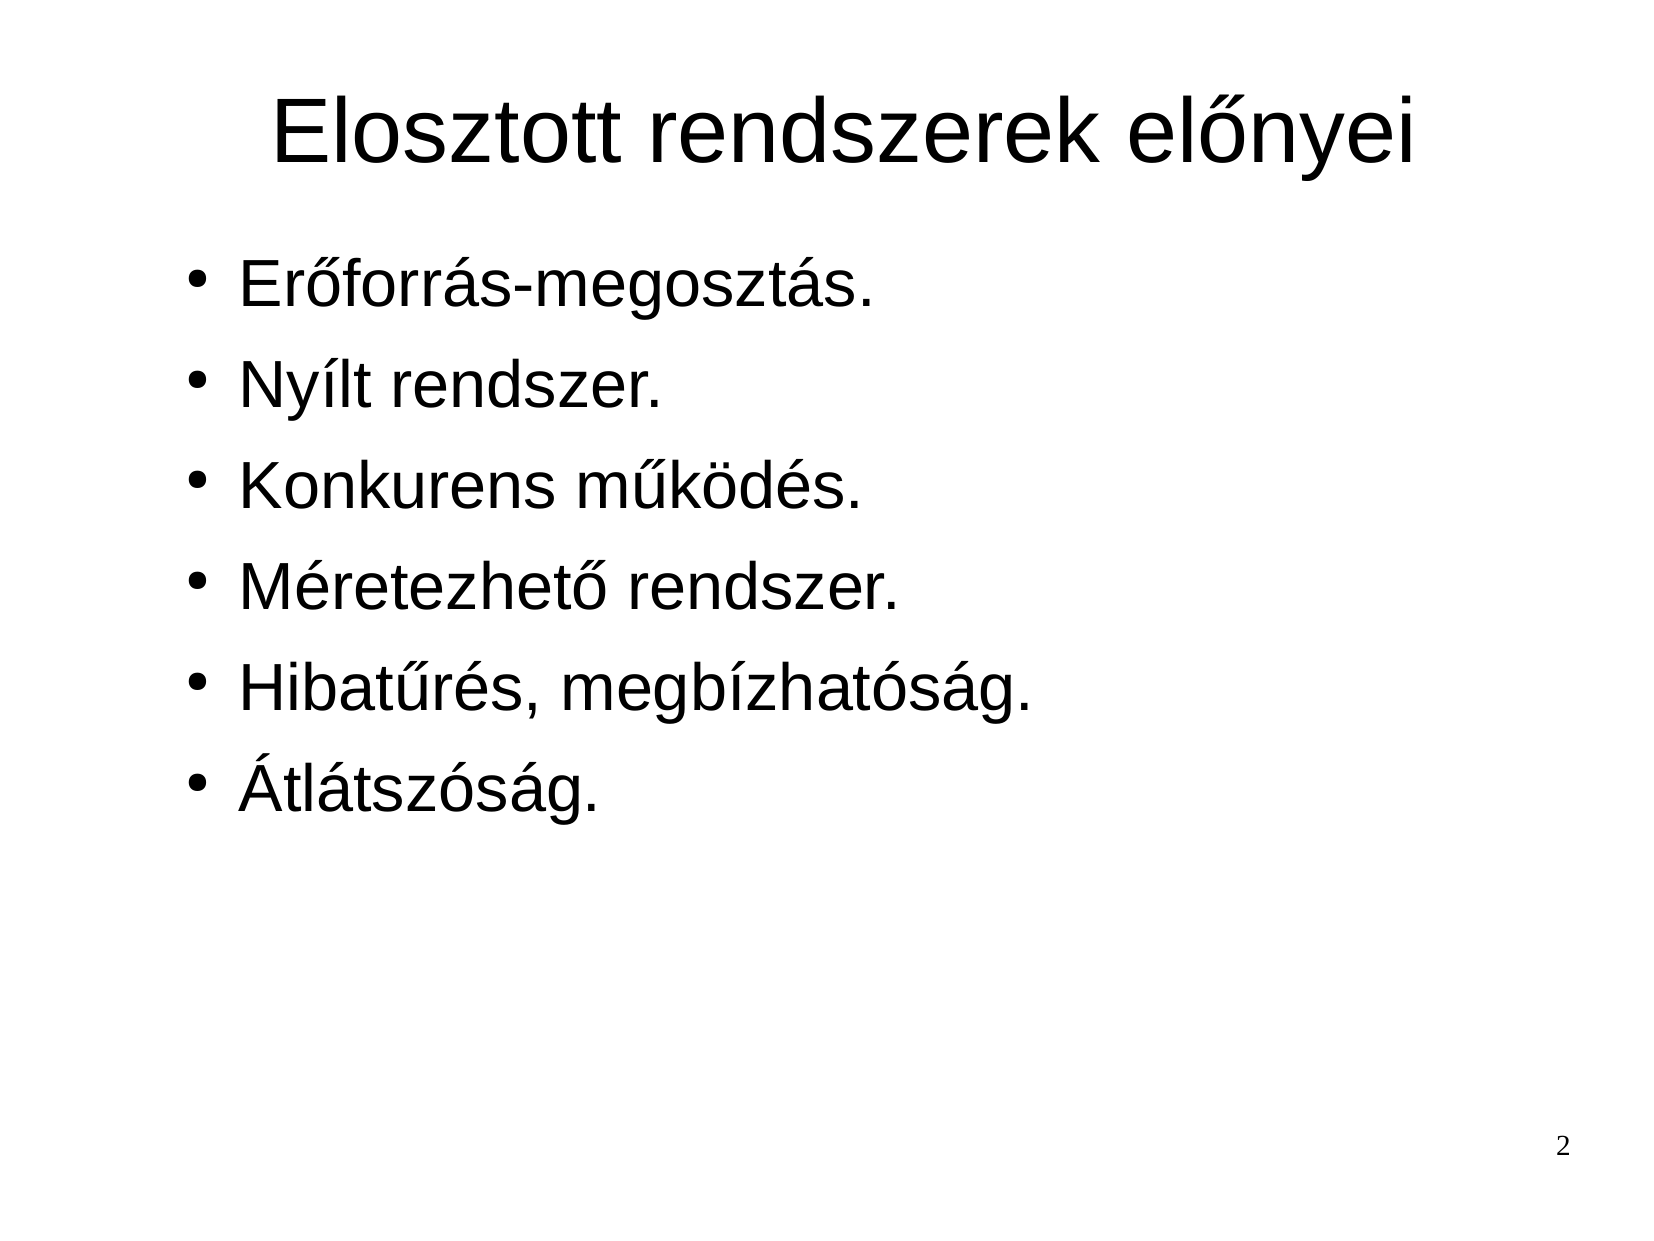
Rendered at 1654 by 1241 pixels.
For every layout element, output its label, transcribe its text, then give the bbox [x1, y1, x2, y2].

list Erőforrás-megosztás. Nyílt rendszer. Konkurens működés. Méretezhető rendszer. Hibatűrés, megbízhatóság. Átlátszóság. [153, 232, 1361, 1115]
title Elosztott rendszerek előnyei [124, 22, 1530, 230]
